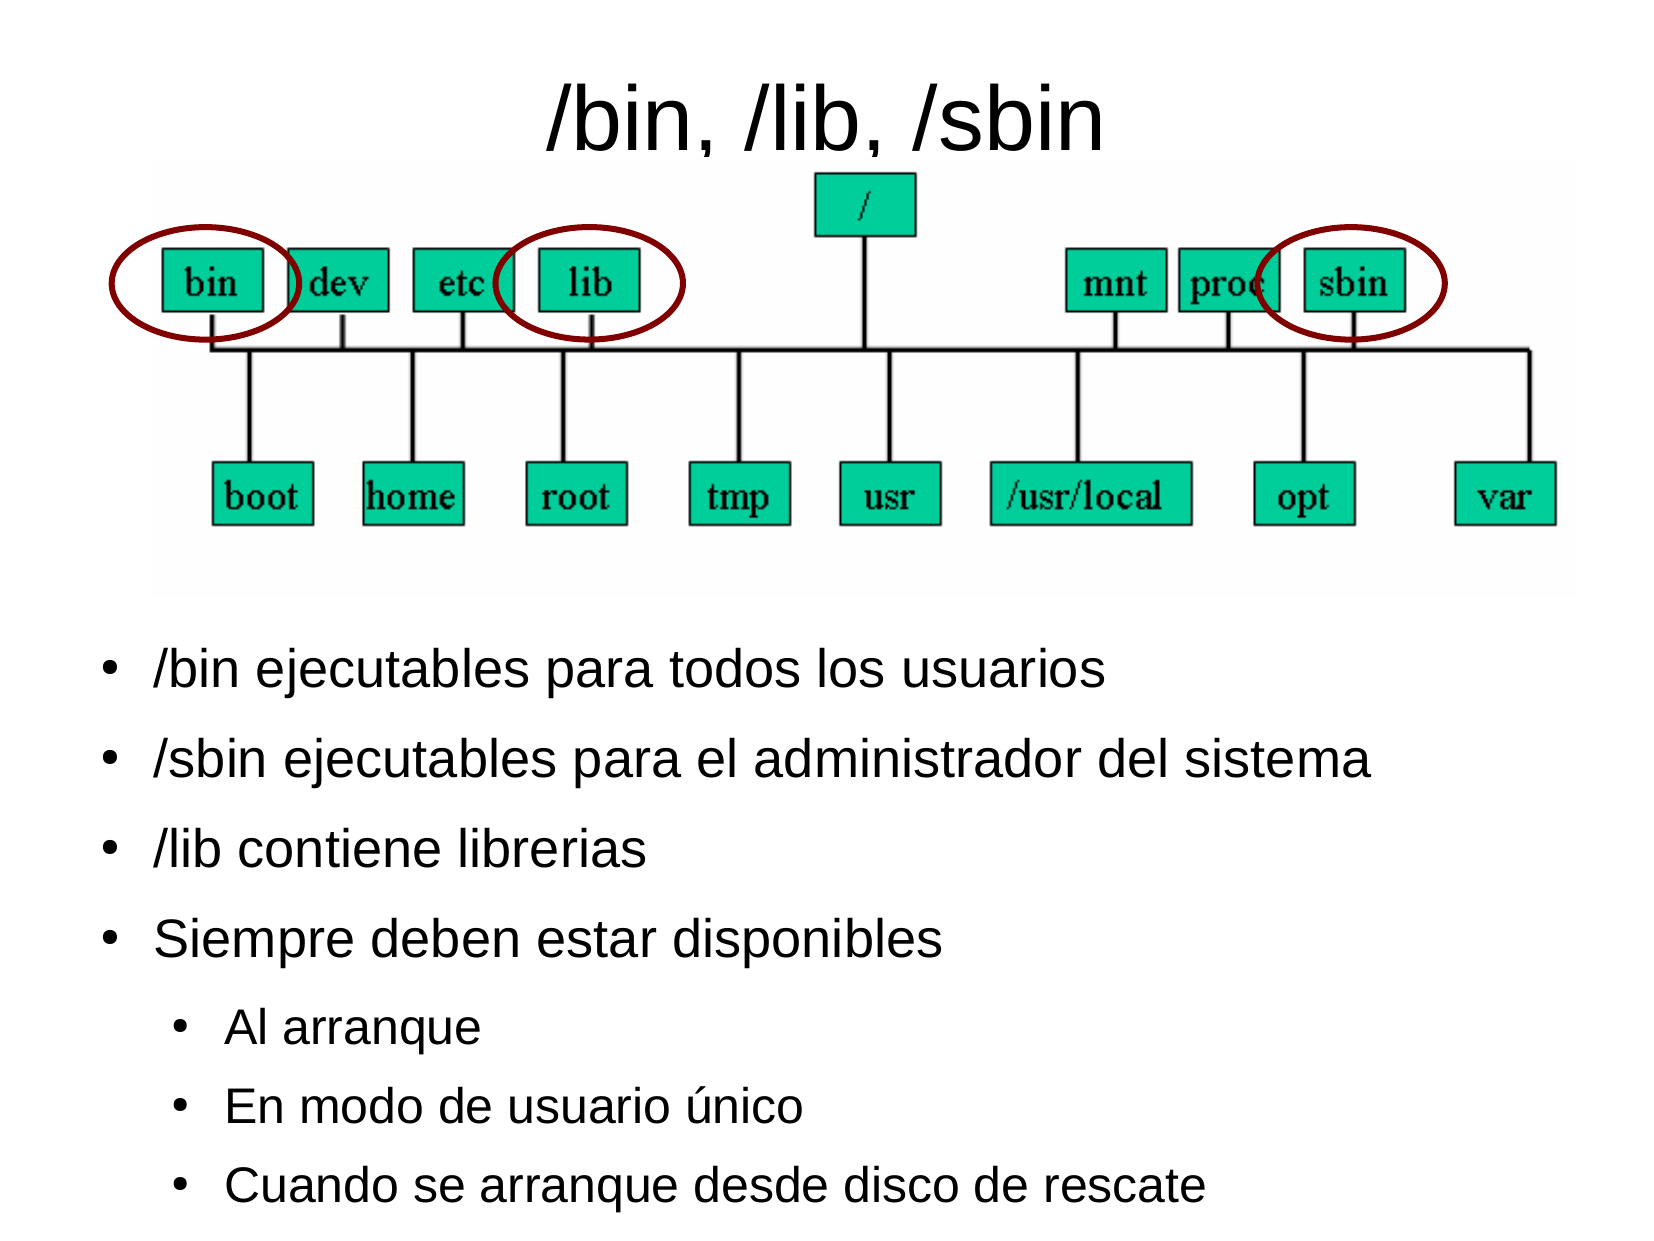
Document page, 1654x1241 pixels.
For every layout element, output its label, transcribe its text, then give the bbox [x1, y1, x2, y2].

title /bin, /lib, /sbin [82, 49, 1571, 188]
picture [150, 231, 296, 336]
list /bin ejecutables para todos los usuarios /sbin ejecutables para el administrador del sistema /lib contiene librerias Siempre deben estar disponibles Al arranque En modo de usuario único Cuando se arranque desde disco de rescate [82, 638, 1571, 1214]
picture [150, 157, 1576, 597]
